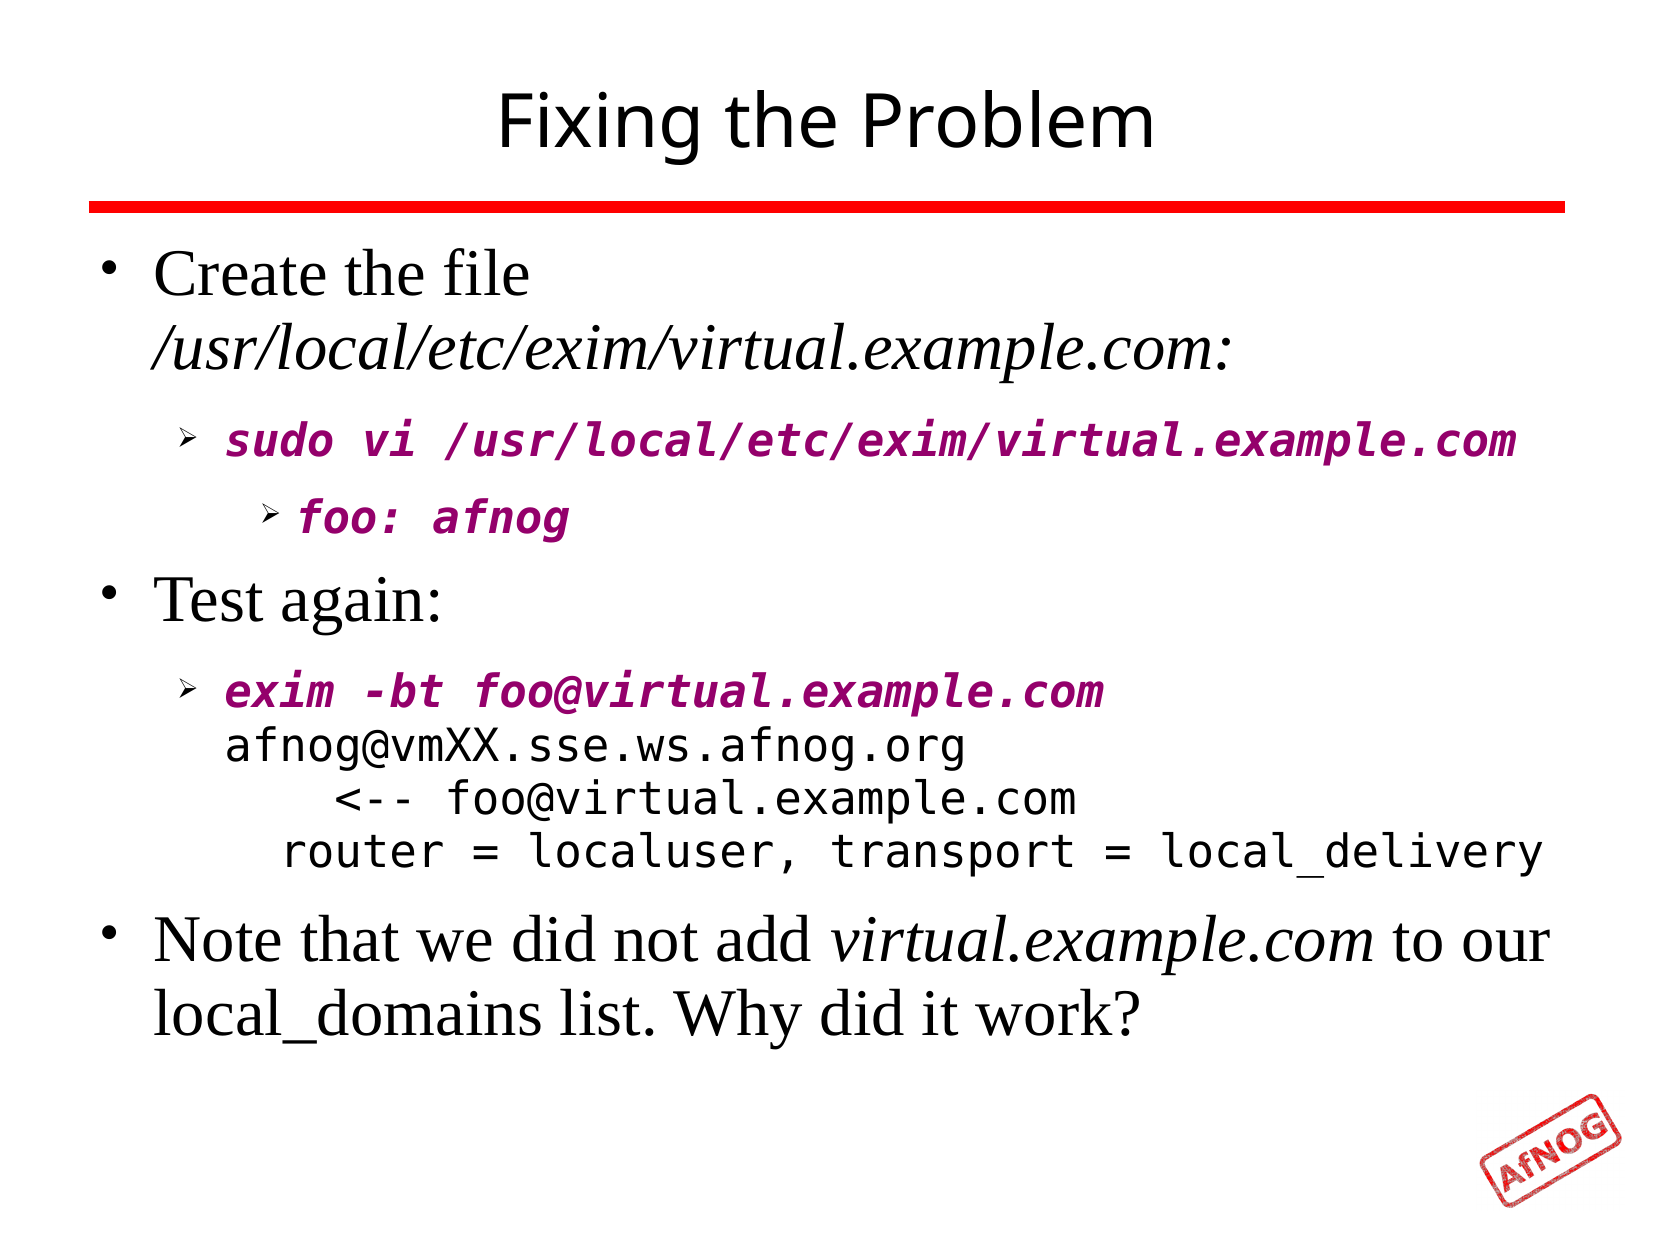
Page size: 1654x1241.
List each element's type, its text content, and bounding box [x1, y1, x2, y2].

picture [1476, 1090, 1625, 1211]
list Create the file /usr/local/etc/exim/virtual.example.com: sudo vi /usr/local/etc/exim/virtual.example.com foo: afnog Test again: exim -bt foo@virtual.example.com afnog@vmXX.sse.ws.afnog.org <-- foo@virtual.example.com router = localuser, transport = local_delivery Note that we did not add virtual.example.com to our local_domains list. Why did it work? [82, 236, 1571, 1123]
title Fixing the Problem [88, 29, 1565, 207]
